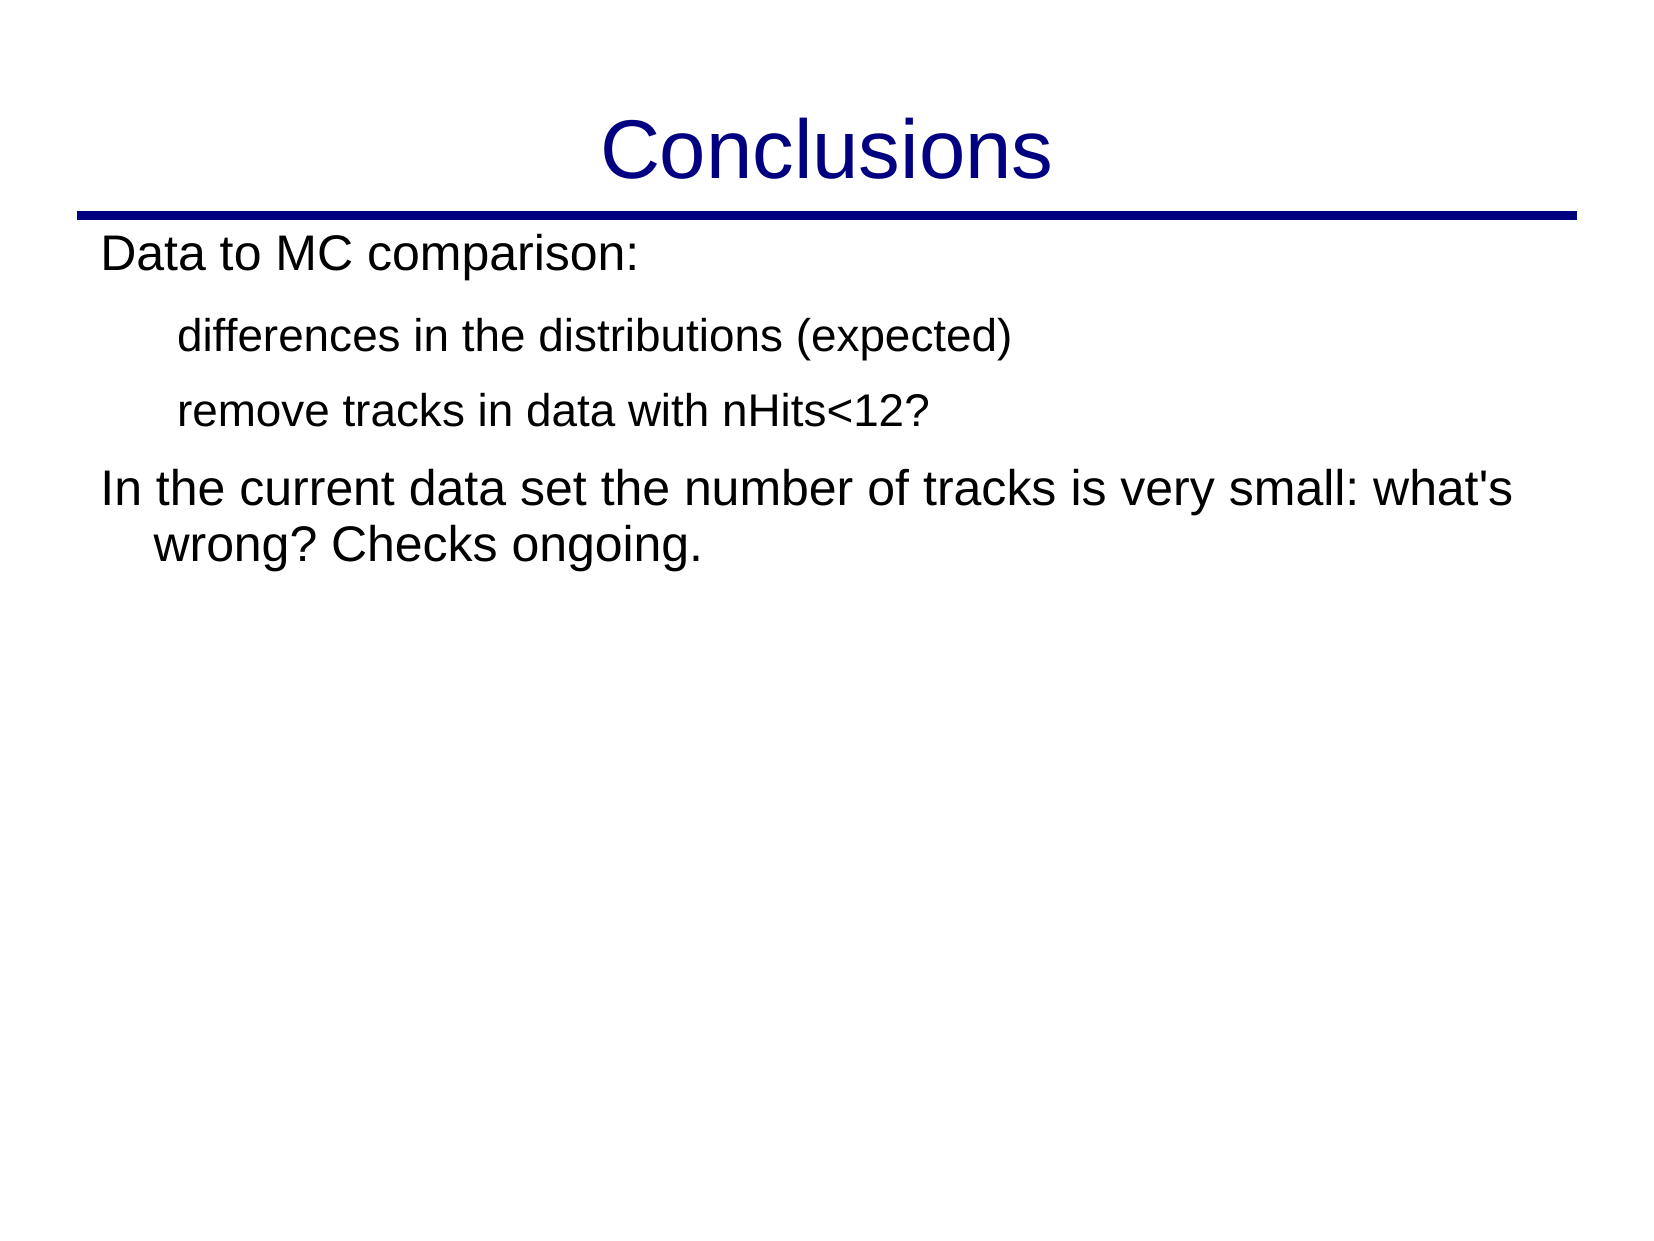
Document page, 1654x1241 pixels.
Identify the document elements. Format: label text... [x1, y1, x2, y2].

title Conclusions [82, 75, 1571, 225]
list Data to MC comparison: differences in the distributions (expected) remove tracks in data with nHits<12? In the current data set the number of tracks is very small: what's wrong? Checks ongoing. [82, 225, 1571, 1094]
